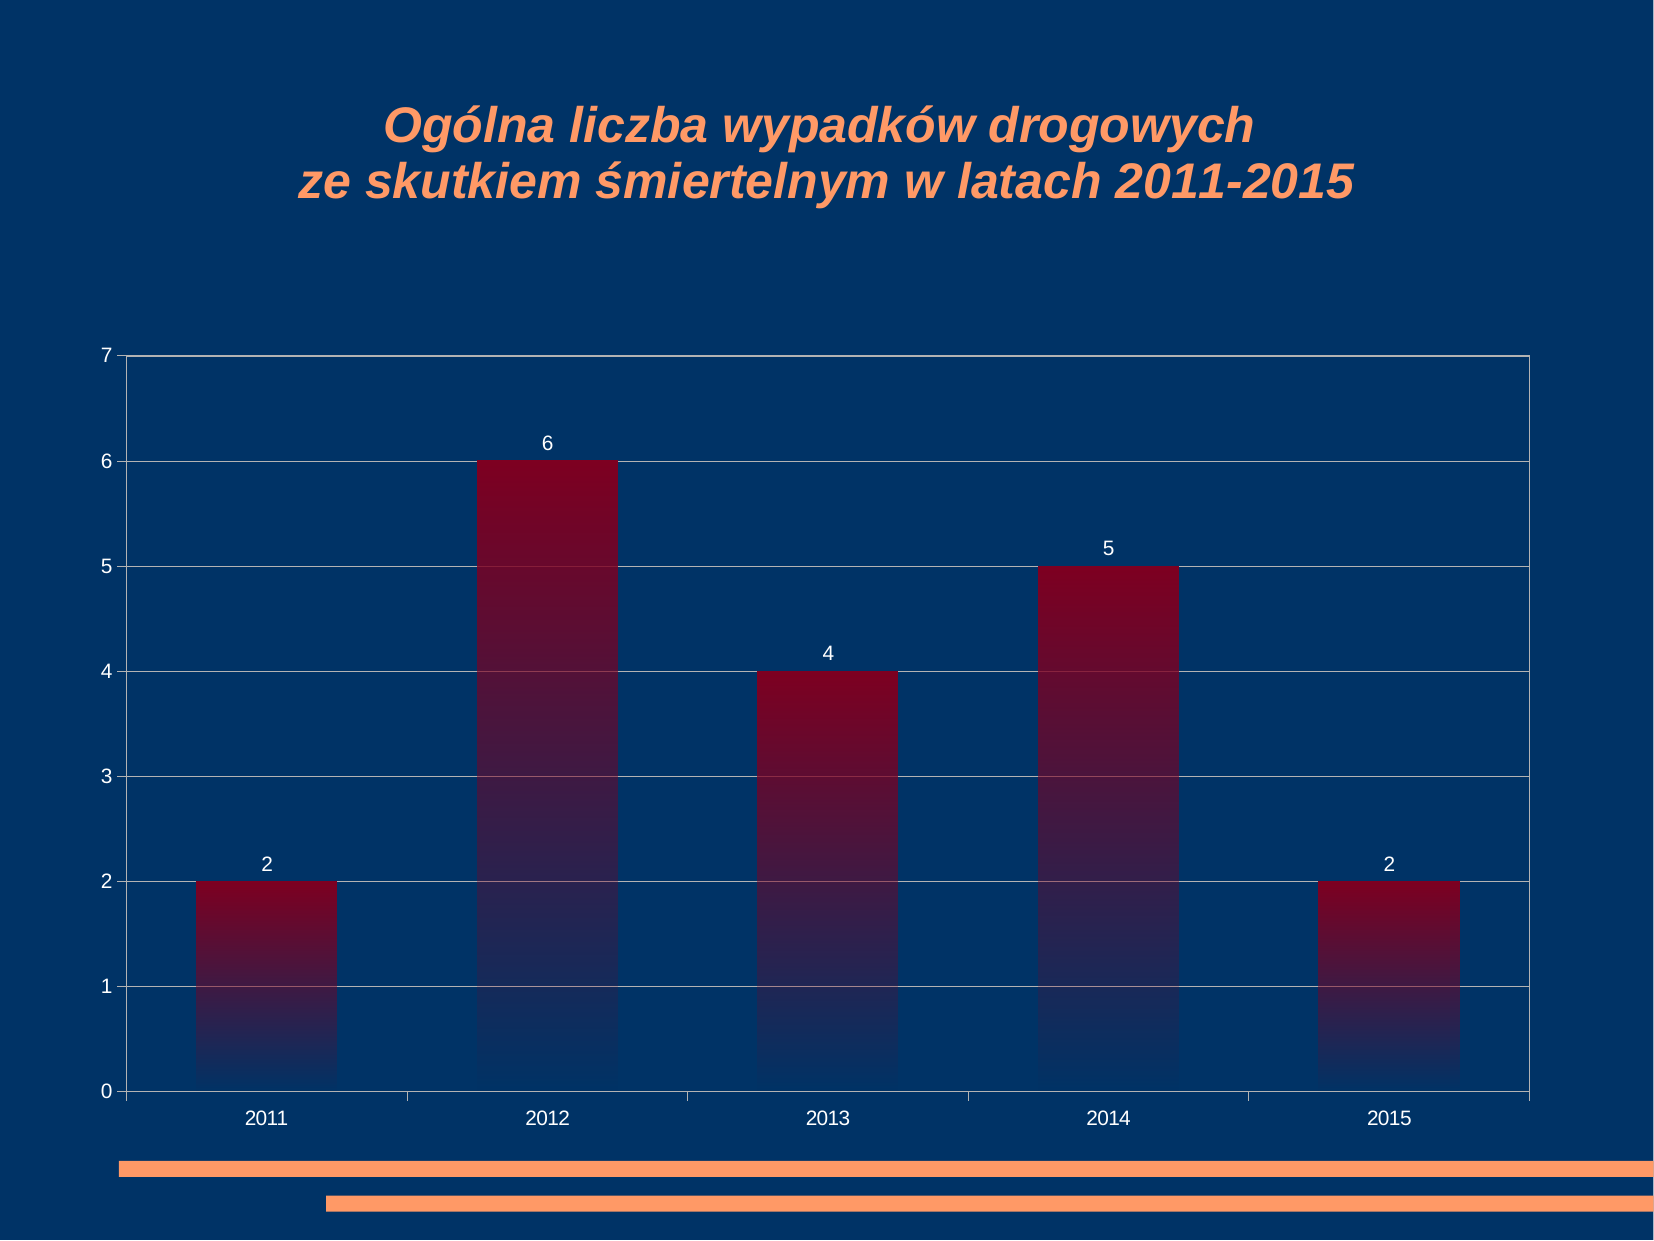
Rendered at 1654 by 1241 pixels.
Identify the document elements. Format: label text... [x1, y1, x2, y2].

title Ogólna liczba wypadków drogowych ze skutkiem śmiertelnym w latach 2011-2015 [82, 49, 1571, 257]
chart [70, 327, 1560, 1147]
